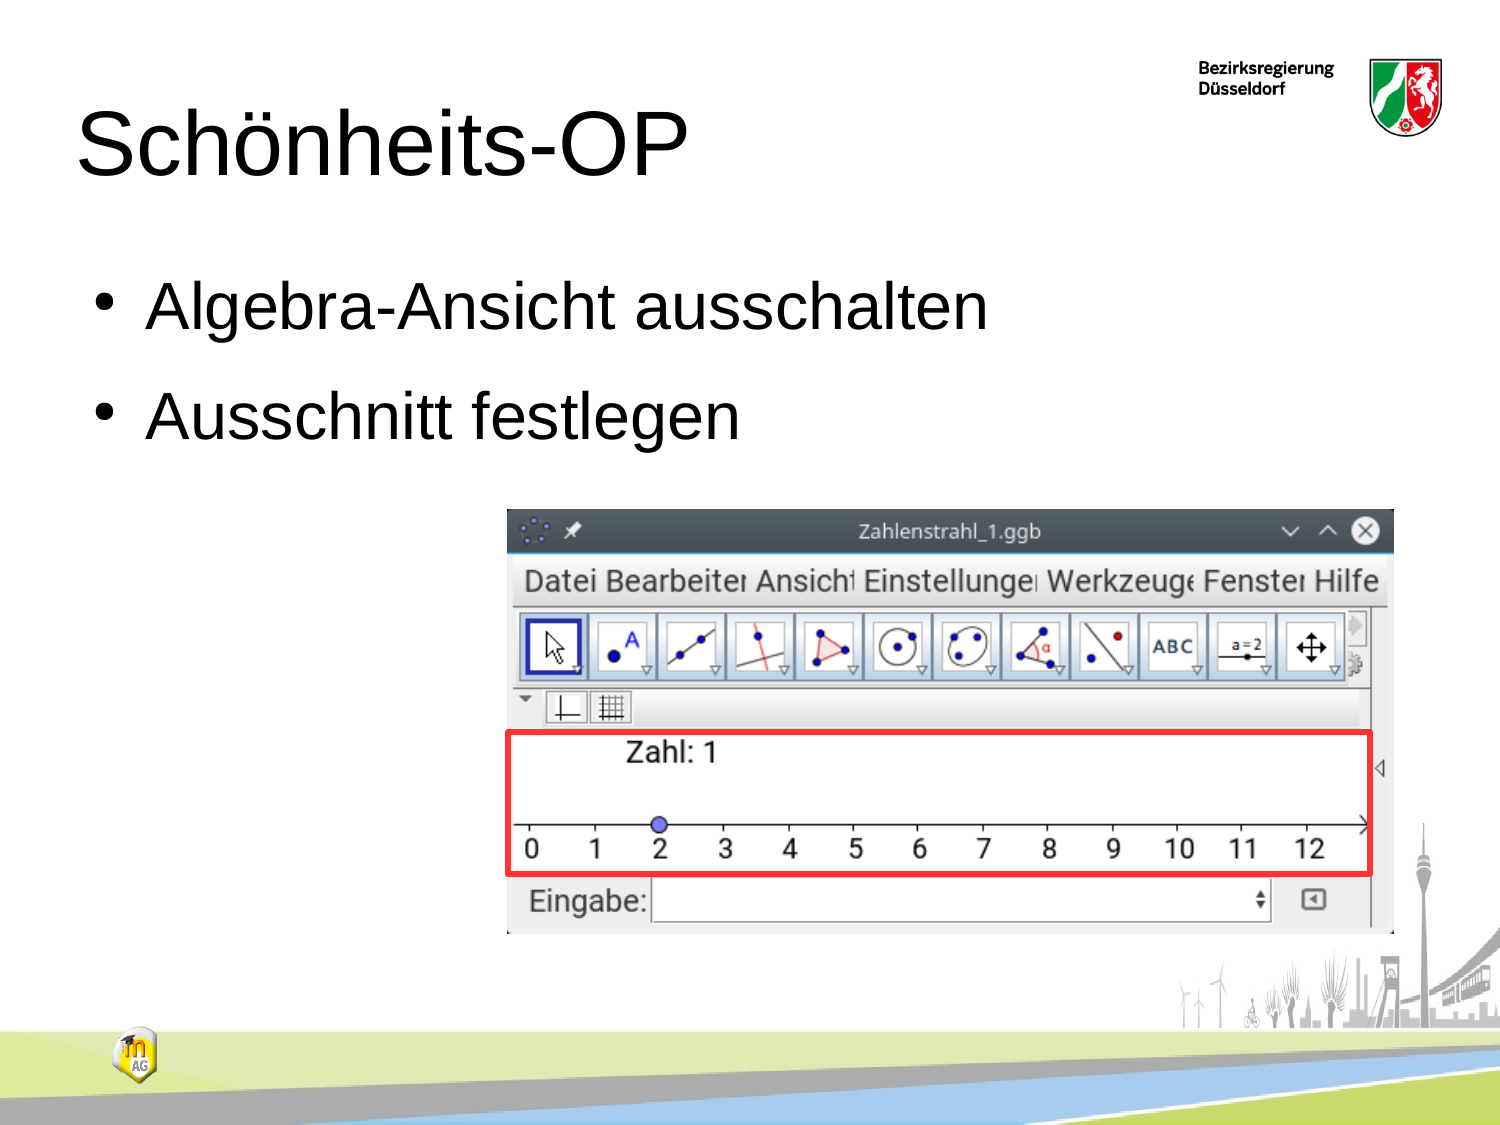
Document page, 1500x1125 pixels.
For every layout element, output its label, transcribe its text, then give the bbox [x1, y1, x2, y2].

picture [0, 509, 1500, 1125]
title Schönheits-OP [75, 44, 1425, 233]
picture [511, 735, 1367, 871]
list Algebra-Ansicht ausschalten Ausschnitt festlegen [75, 263, 1425, 916]
picture [1425, 58, 1442, 137]
